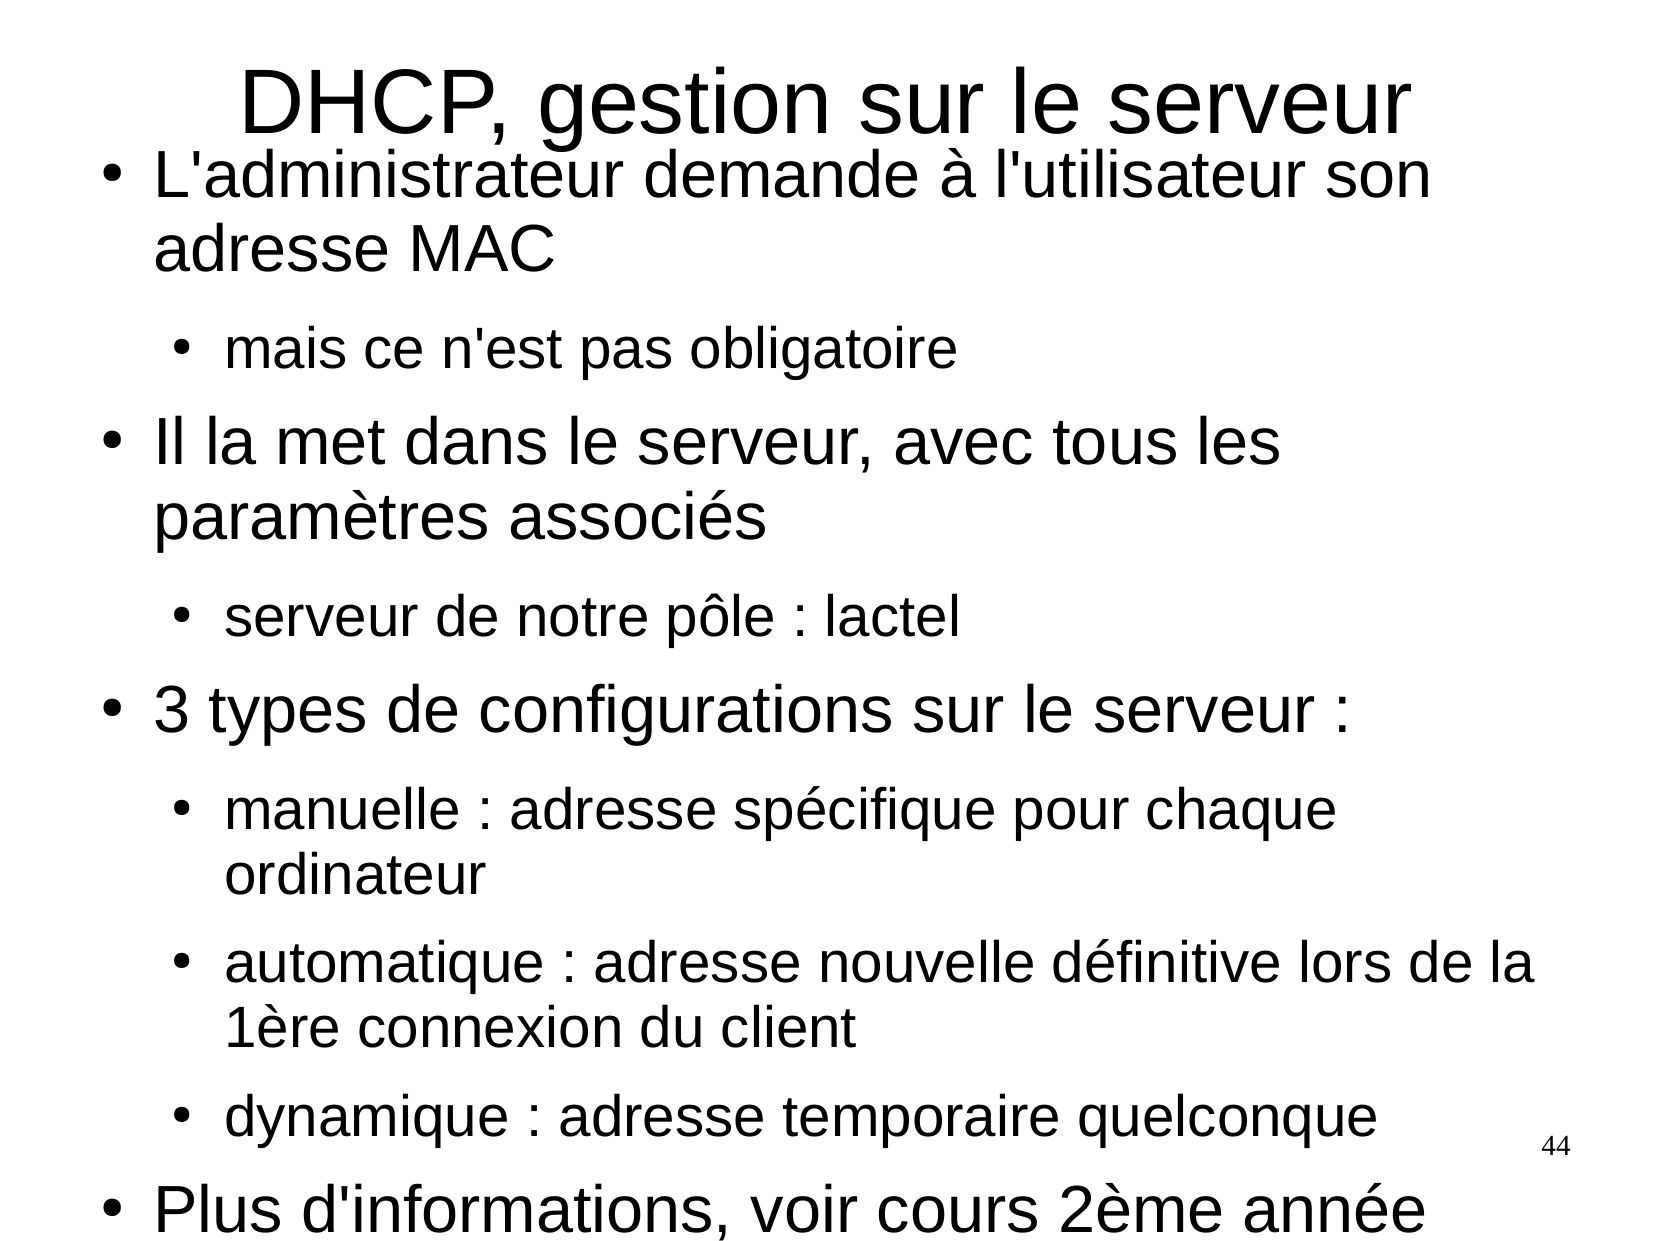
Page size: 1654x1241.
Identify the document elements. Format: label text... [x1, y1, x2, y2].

list L'administrateur demande à l'utilisateur son adresse MAC mais ce n'est pas obligatoire Il la met dans le serveur, avec tous les paramètres associés serveur de notre pôle : lactel 3 types de configurations sur le serveur : manuelle : adresse spécifique pour chaque ordinateur automatique : adresse nouvelle définitive lors de la 1ère connexion du client dynamique : adresse temporaire quelconque Plus d'informations, voir cours 2ème année [82, 136, 1571, 1241]
title DHCP, gestion sur le serveur [82, 49, 1571, 136]
